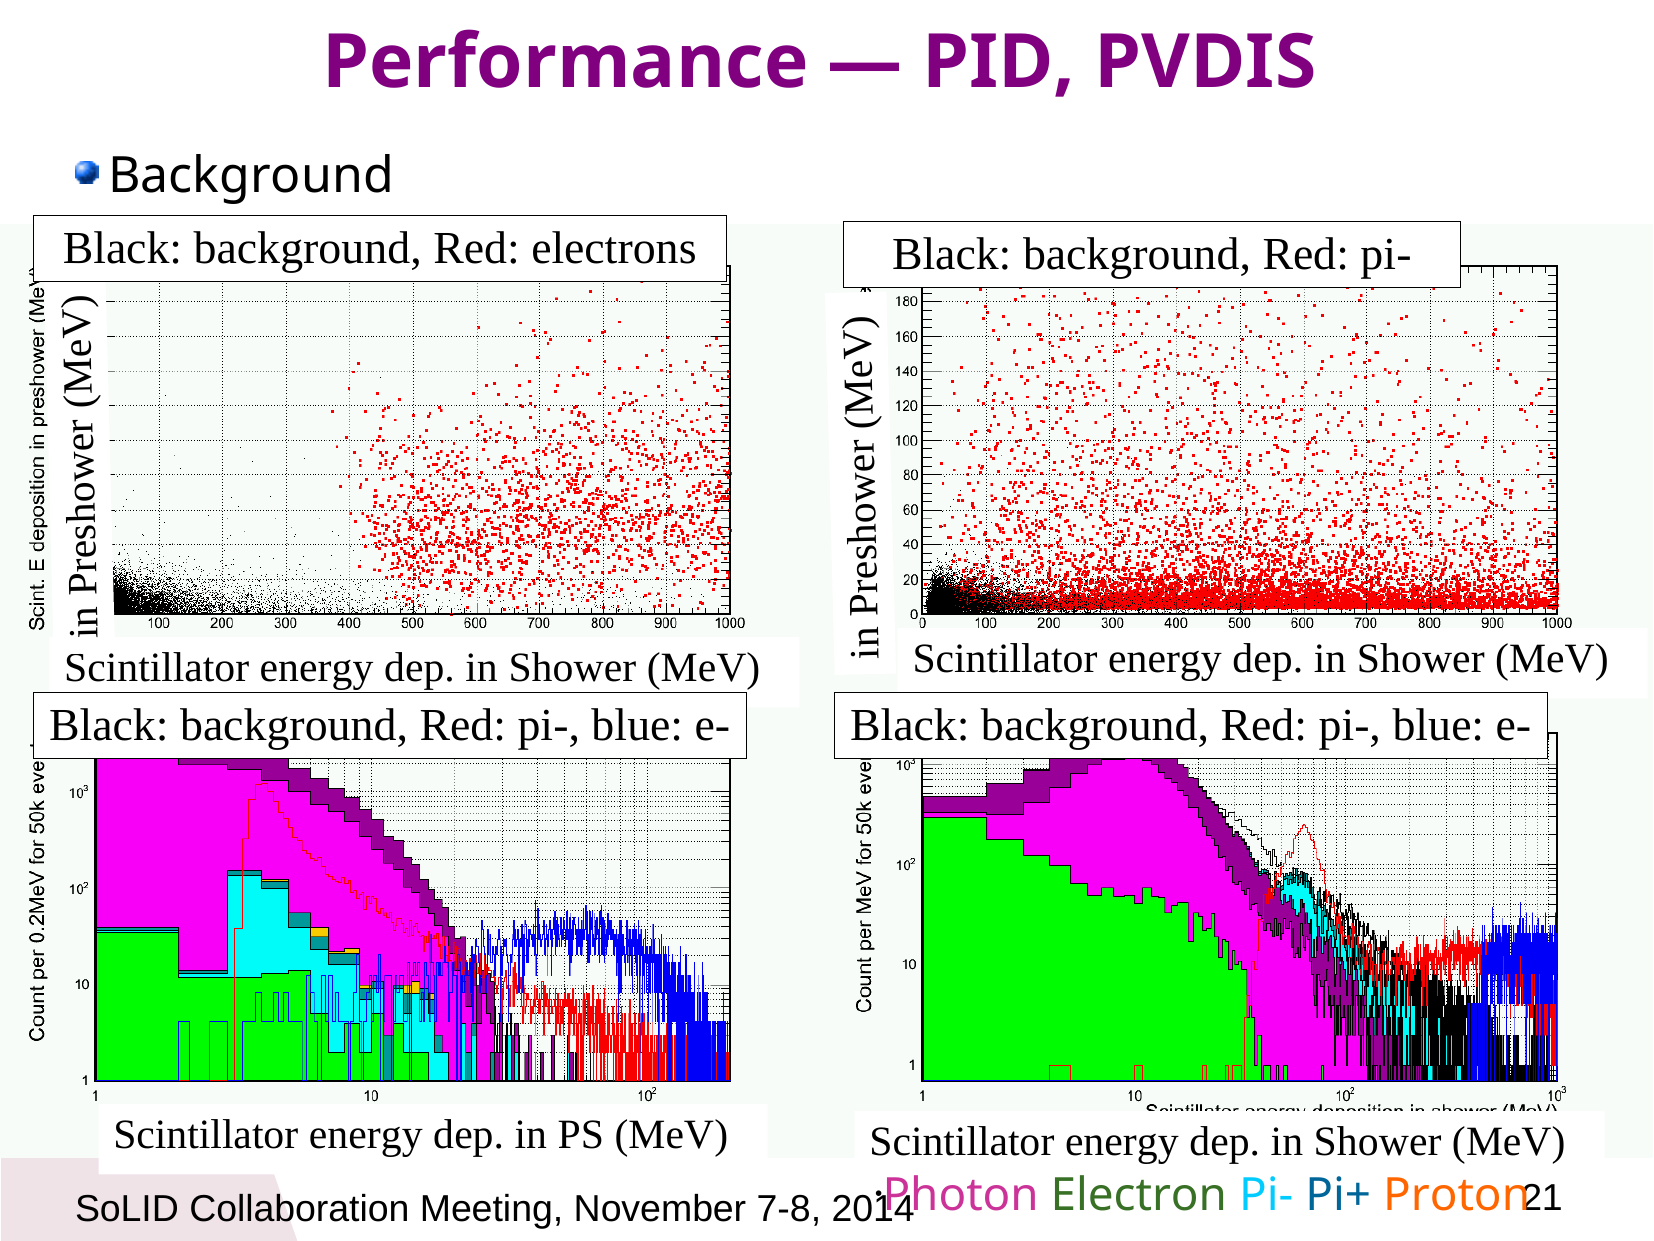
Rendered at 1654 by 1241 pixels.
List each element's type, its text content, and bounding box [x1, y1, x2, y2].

text_box in Preshower (MeV) [825, 291, 897, 676]
text_box in Preshower (MeV) [44, 282, 116, 655]
picture [0, 224, 1653, 1158]
title Performance ― PID, PVDIS [68, 13, 1571, 152]
text_box Scintillator energy dep. in Shower (MeV) [897, 628, 1648, 699]
text_box Background [61, 135, 1270, 224]
text_box Black: background, Red: pi-, blue: e- [834, 692, 1548, 759]
text_box Scintillator energy dep. in Shower (MeV) [854, 1111, 1605, 1182]
text_box Black: background, Red: electrons [33, 215, 727, 282]
text_box Scintillator energy dep. in Shower (MeV) [49, 637, 800, 708]
text_box Black: background, Red: pi-, blue: e- [33, 692, 747, 759]
text_box Black: background, Red: pi- [843, 221, 1461, 288]
text_box Photon Electron Pi- Pi+ Proton [860, 1162, 1627, 1229]
text_box Scintillator energy dep. in PS (MeV) [98, 1104, 768, 1175]
